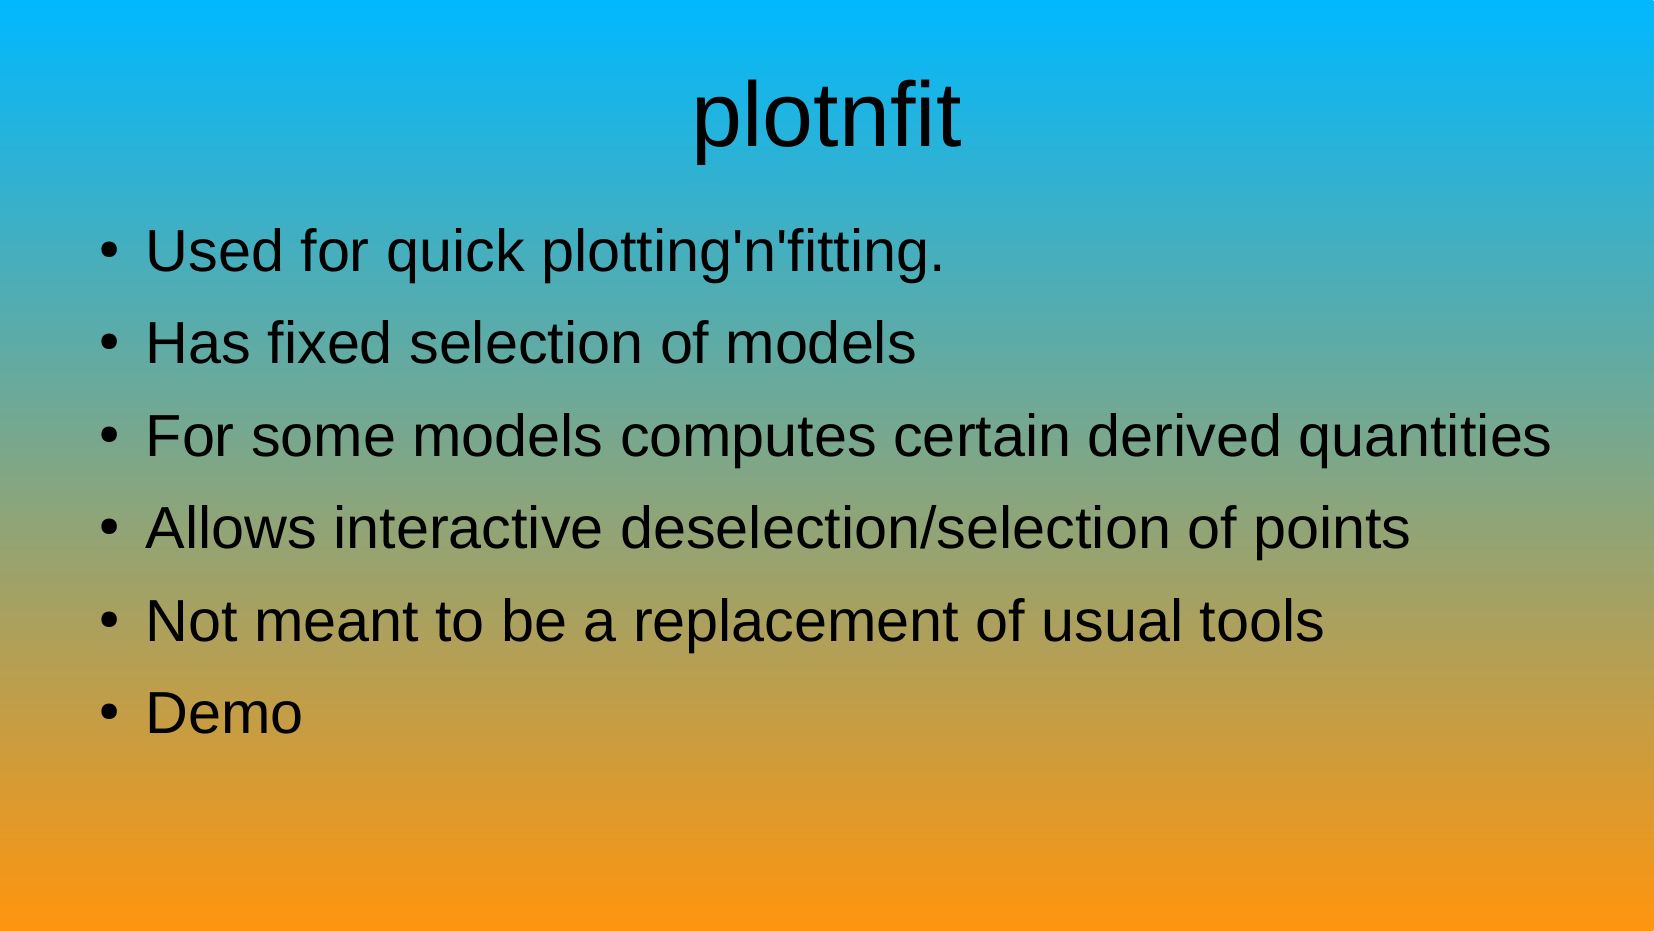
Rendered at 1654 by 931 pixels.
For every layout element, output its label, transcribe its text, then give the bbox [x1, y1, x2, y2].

list Used for quick plotting'n'fitting. Has fixed selection of models For some models computes certain derived quantities Allows interactive deselection/selection of points Not meant to be a replacement of usual tools Demo [82, 217, 1571, 758]
title plotnfit [82, 37, 1571, 193]
